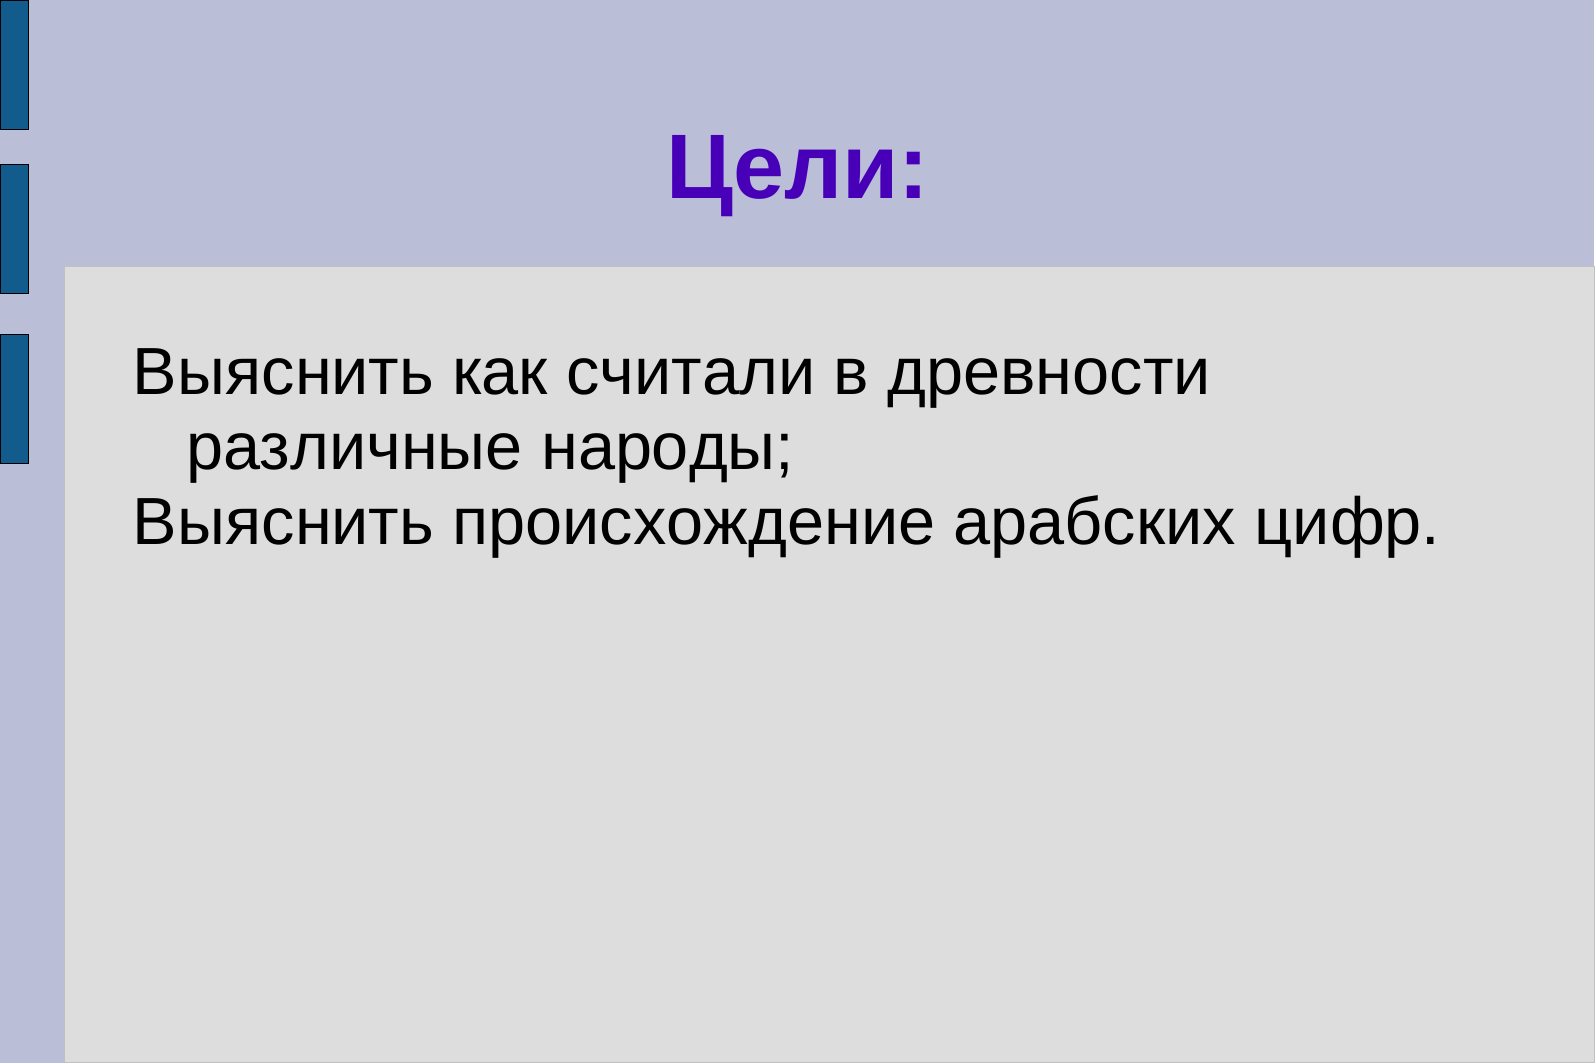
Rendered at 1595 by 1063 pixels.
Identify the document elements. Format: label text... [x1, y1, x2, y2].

list Выяснить как считали в древности различные народы; Выяснить происхождение арабских цифр. [115, 334, 1447, 916]
title Цели: [117, 78, 1479, 256]
